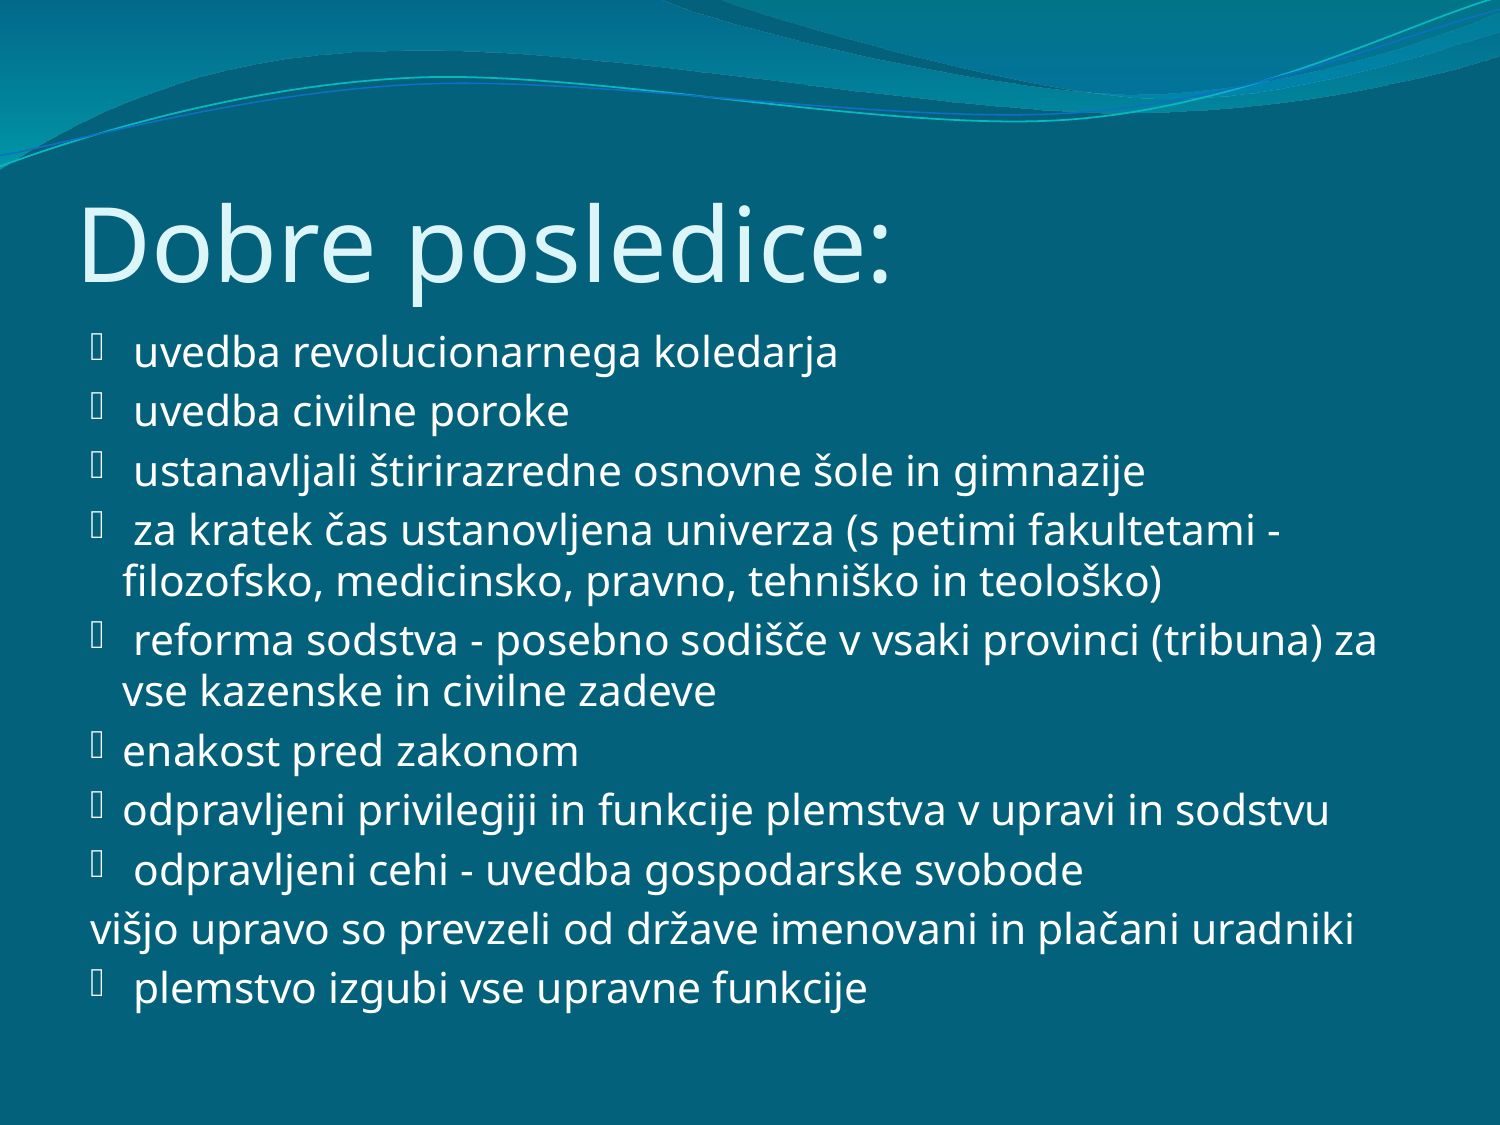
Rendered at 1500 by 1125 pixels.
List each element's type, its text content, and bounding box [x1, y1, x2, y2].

title Dobre posledice: [75, 115, 1425, 304]
list uvedba revolucionarnega koledarja uvedba civilne poroke ustanavljali štirirazredne osnovne šole in gimnazije za kratek čas ustanovljena univerza (s petimi fakultetami - filozofsko, medicinsko, pravno, tehniško in teološko) reforma sodstva - posebno sodišče v vsaki provinci (tribuna) za vse kazenske in civilne zadeve enakost pred zakonom odpravljeni privilegiji in funkcije plemstva v upravi in sodstvu odpravljeni cehi - uvedba gospodarske svobode višjo upravo so prevzeli od države imenovani in plačani uradniki plemstvo izgubi vse upravne funkcije [75, 317, 1425, 1038]
